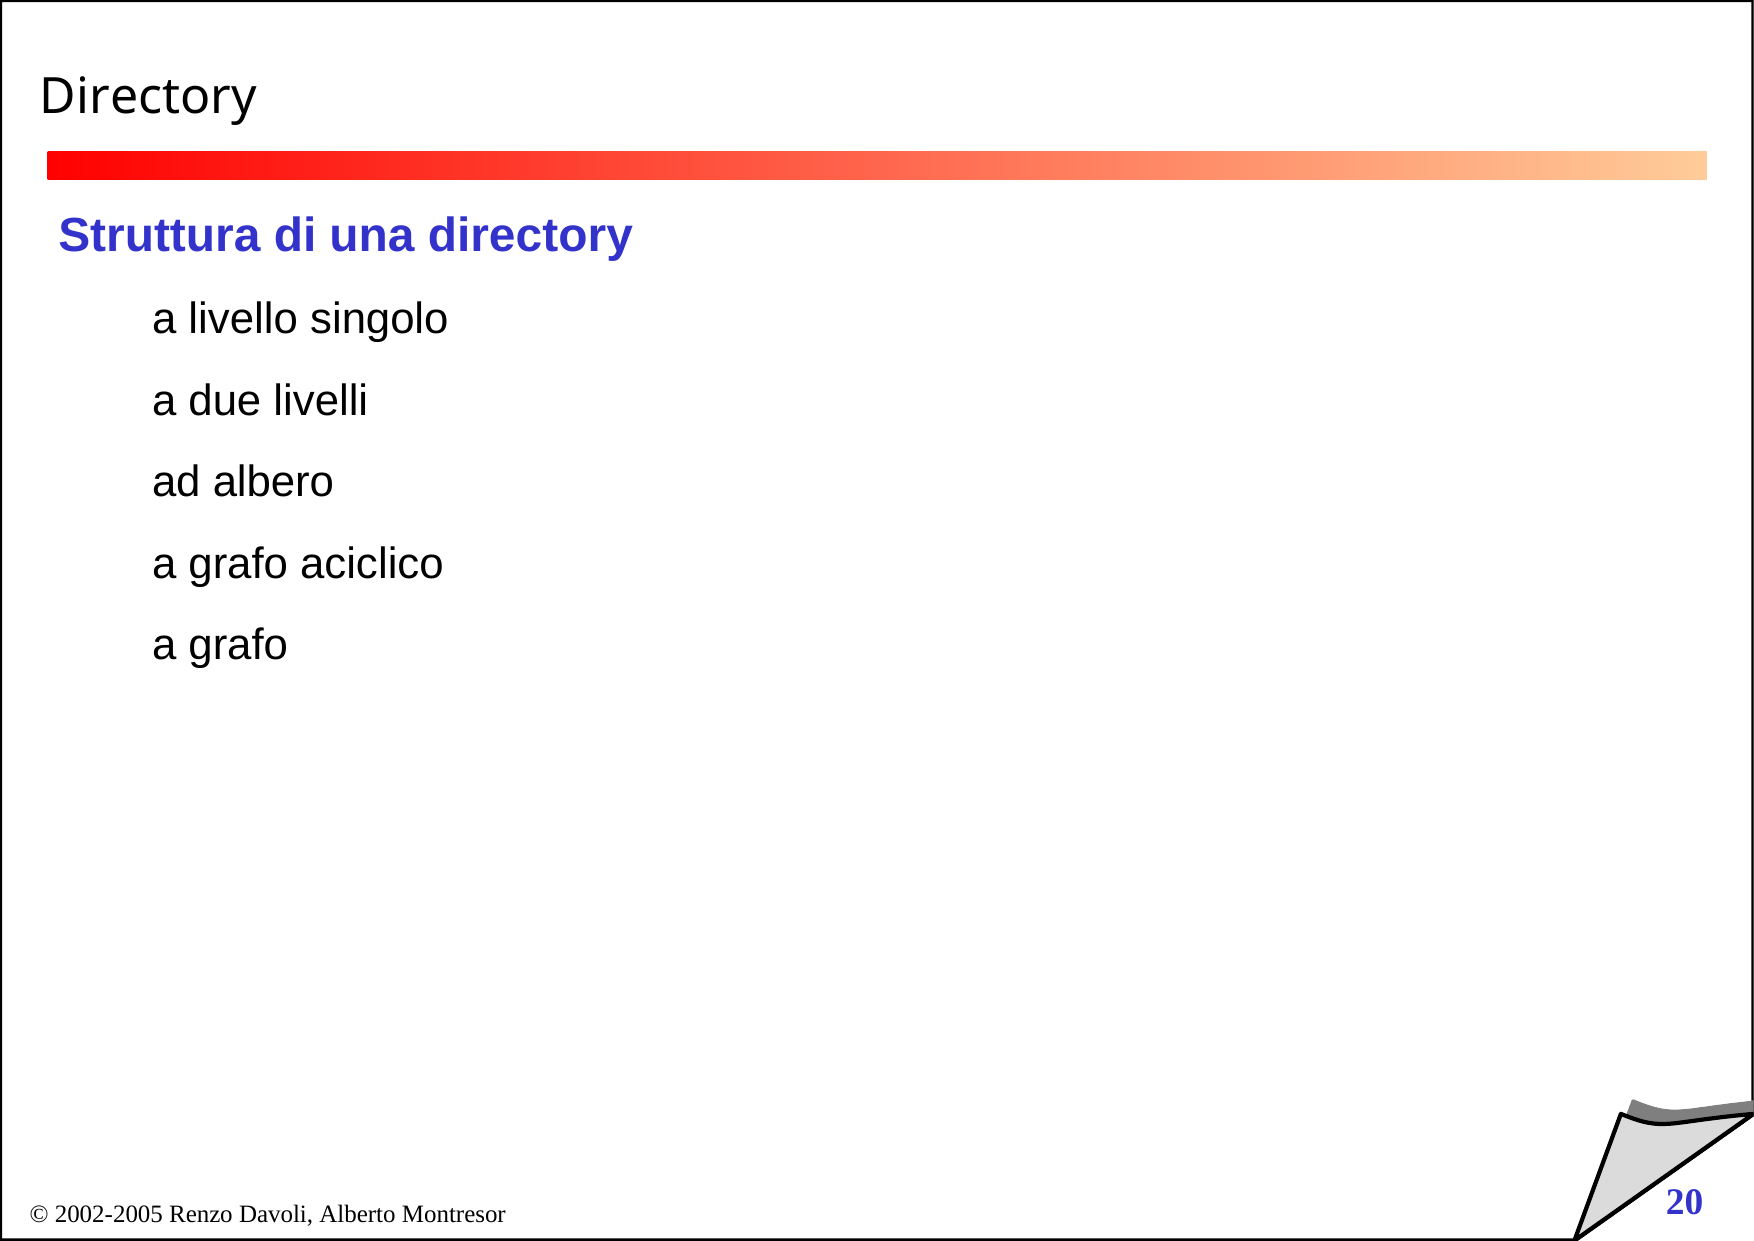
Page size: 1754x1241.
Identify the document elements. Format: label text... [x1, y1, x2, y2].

text_box Start [1469, 152, 1474, 179]
title Directory [40, 49, 1713, 144]
text_box 6-11 [1074, 152, 1078, 179]
list Struttura di una directory a livello singolo a due livelli ad albero a grafo aciclico a grafo [58, 206, 1695, 815]
